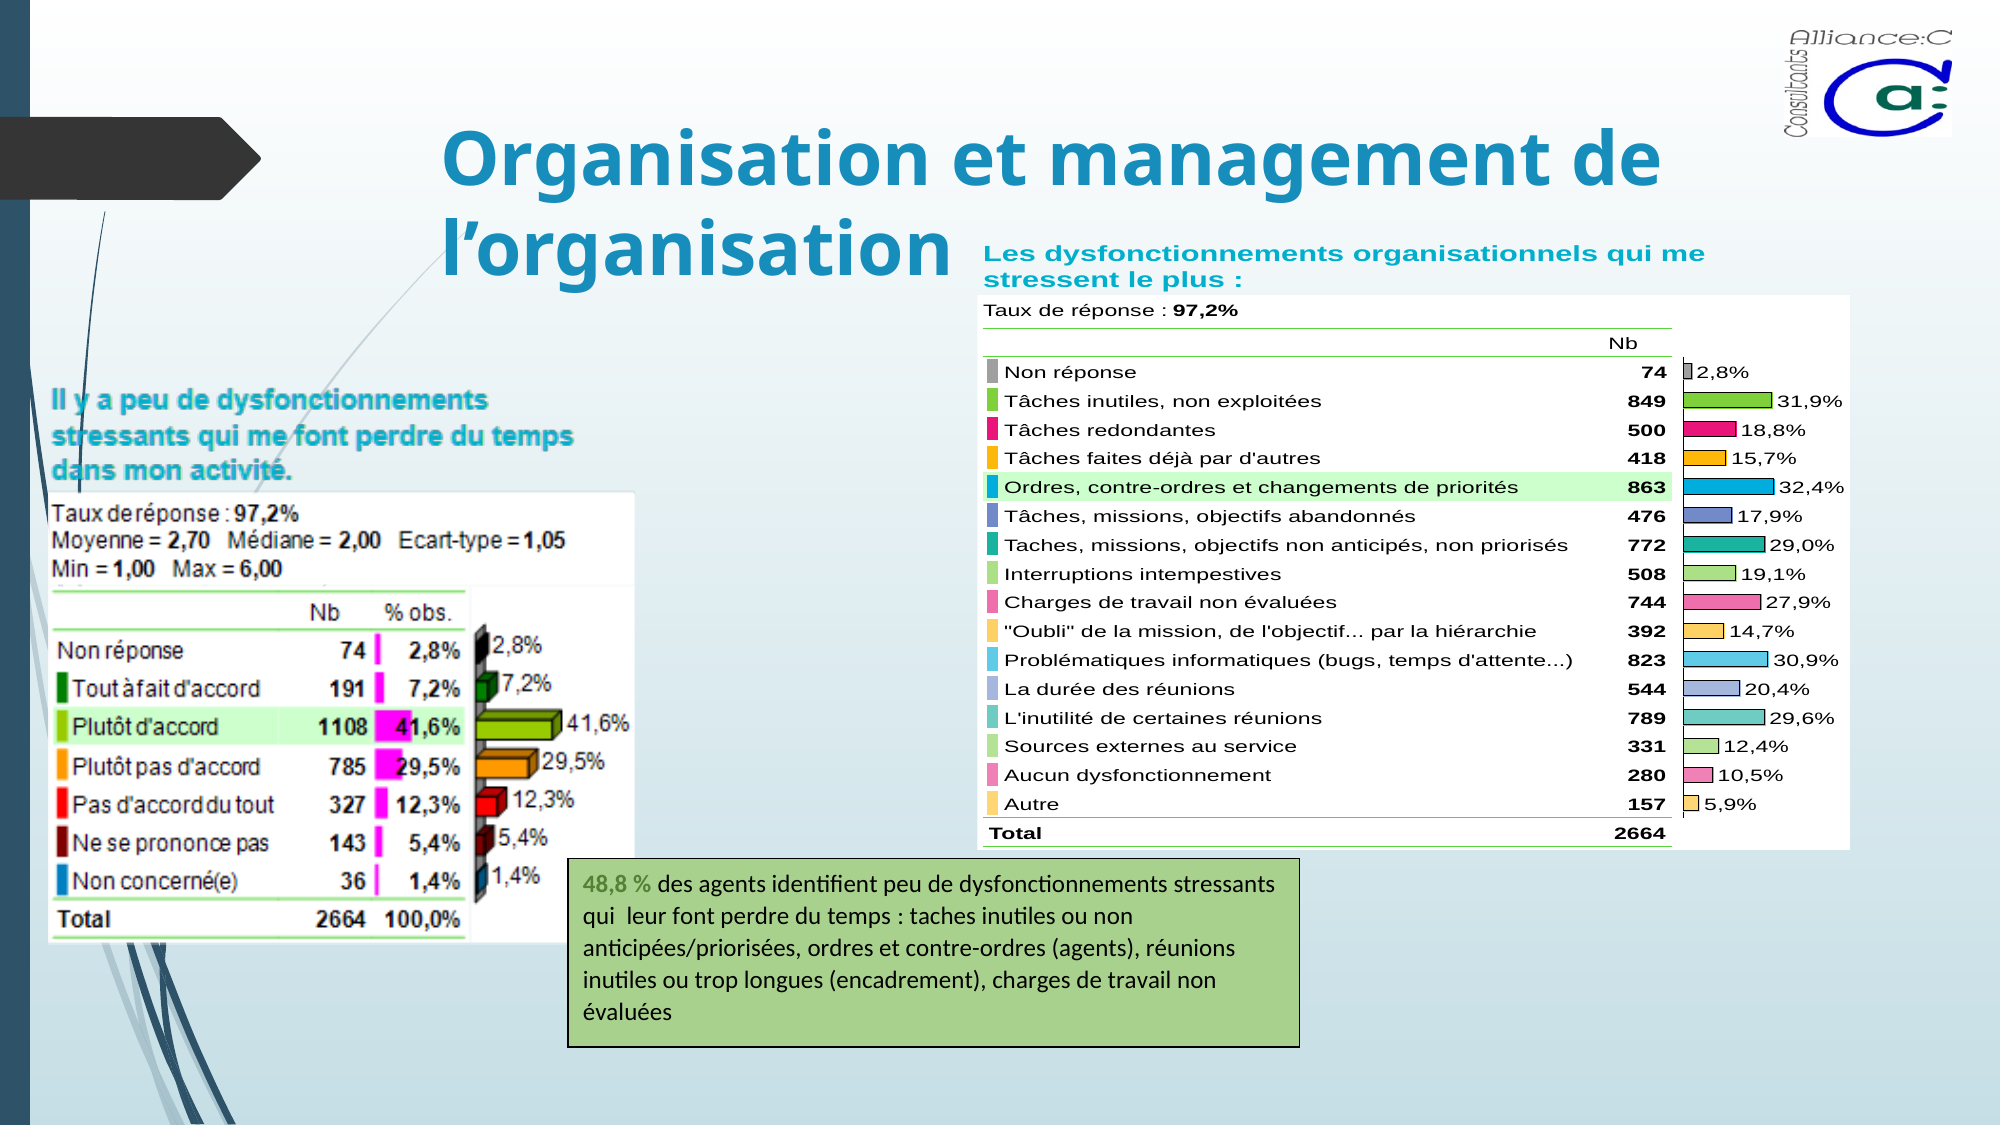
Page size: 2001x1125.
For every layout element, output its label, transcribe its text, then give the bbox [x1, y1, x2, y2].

picture [1784, 30, 1952, 137]
picture [48, 383, 637, 945]
title Organisation et management de l’organisation [425, 102, 1888, 313]
text_box 48,8 % des agents identifient peu de dysfonctionnements stressants qui leur font perdre du temps : taches inutiles ou non anticipées/priorisées, ordres et contre-ordres (agents), réunions inutiles ou trop longues (encadrement), charges de travail non évaluées [567, 858, 1300, 1048]
picture [977, 238, 1851, 851]
